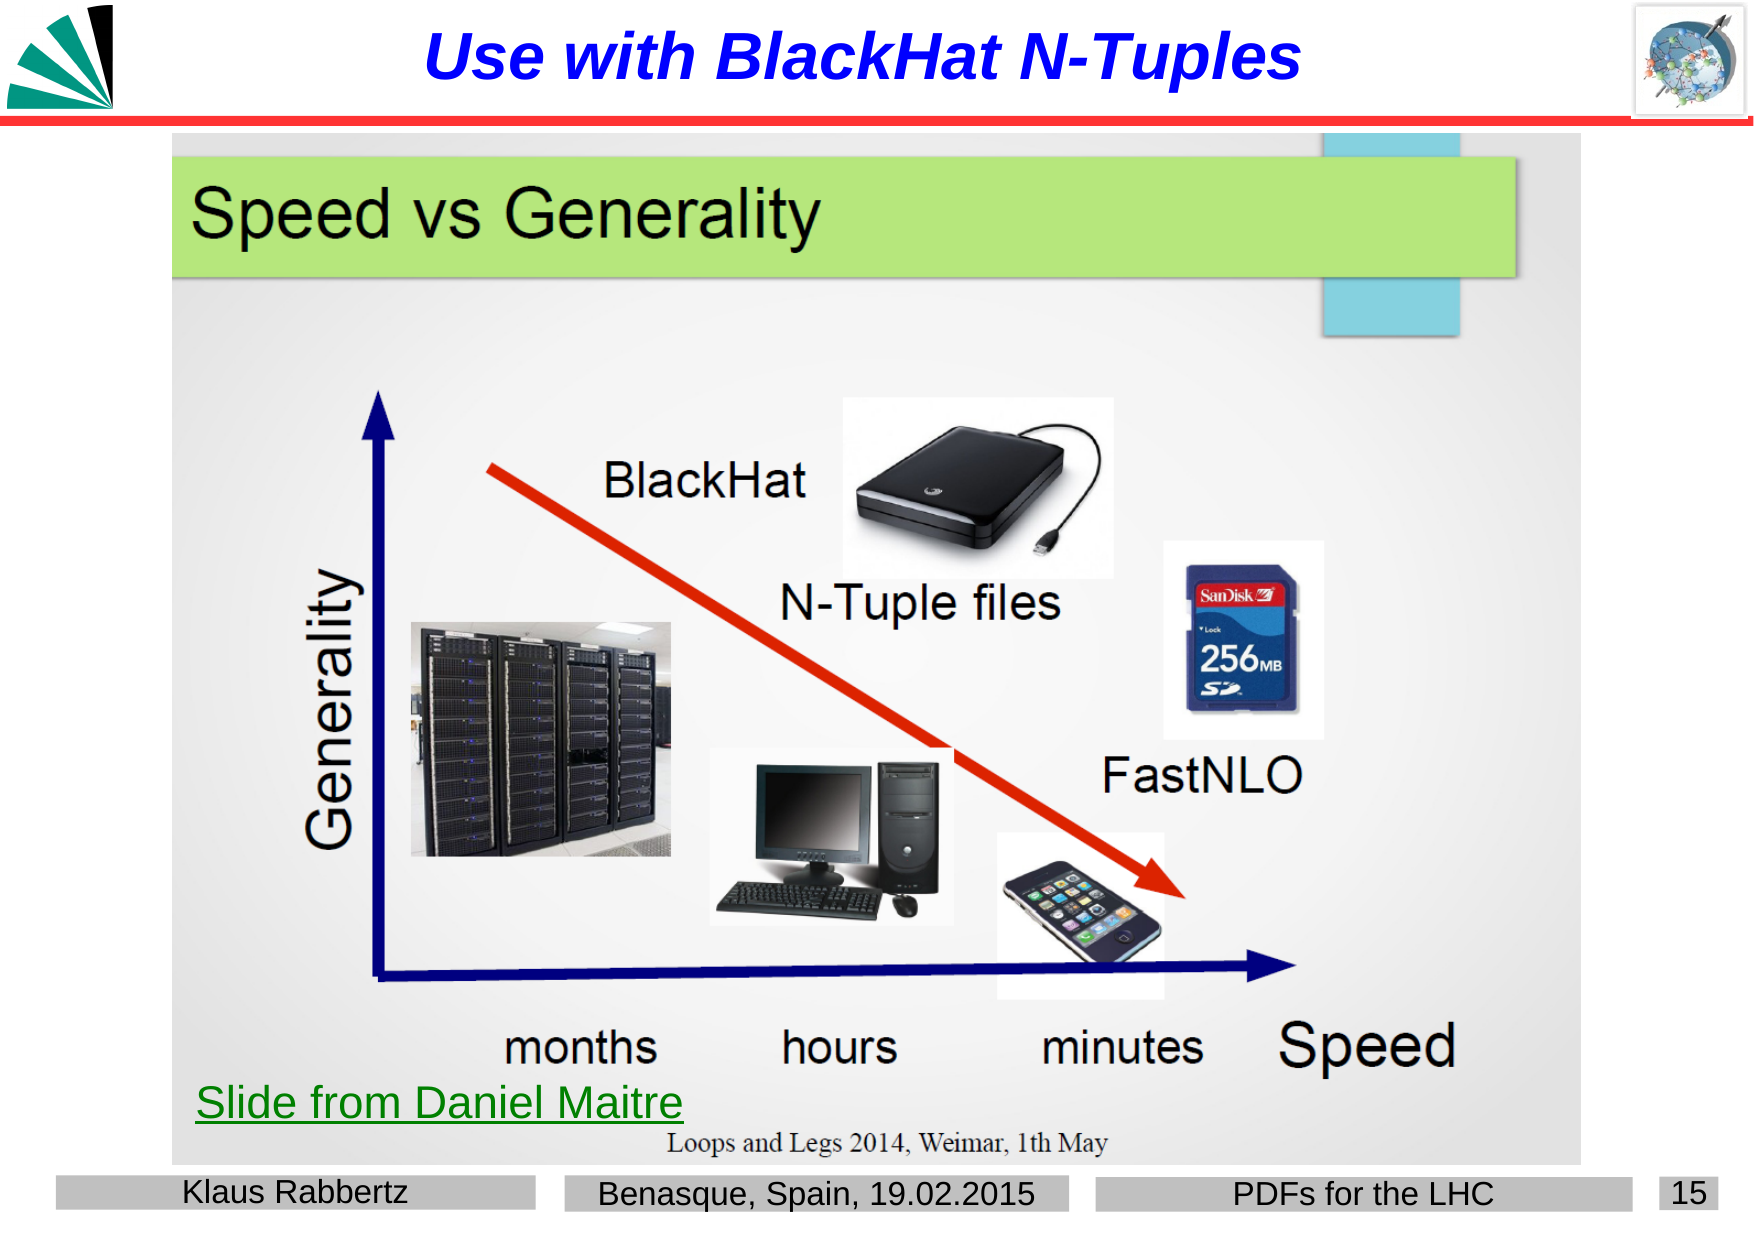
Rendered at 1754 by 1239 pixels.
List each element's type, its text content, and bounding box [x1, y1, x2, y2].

picture [1631, 2, 1748, 119]
picture [172, 133, 1581, 1165]
text_box Slide from Daniel Maitre [183, 1071, 697, 1135]
title Use with BlackHat N-Tuples [123, 0, 1606, 114]
picture [7, 5, 113, 110]
